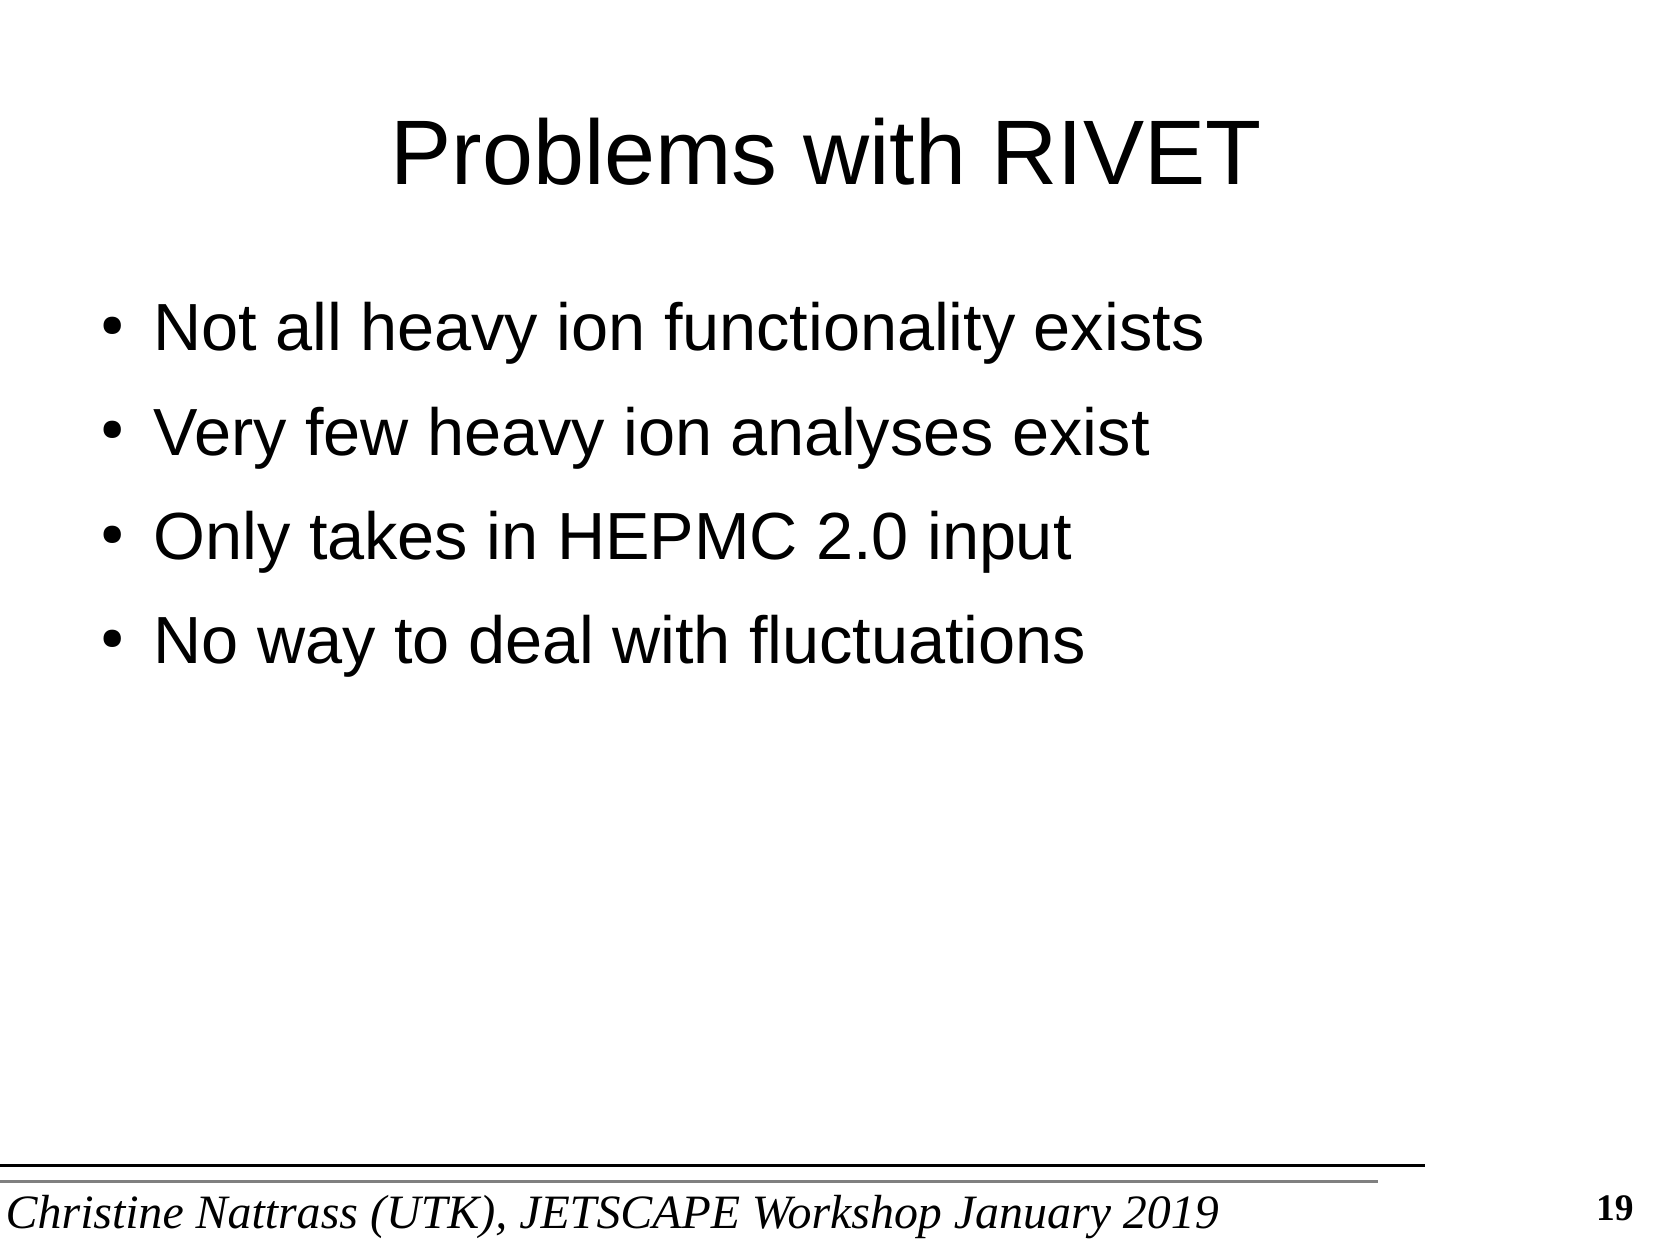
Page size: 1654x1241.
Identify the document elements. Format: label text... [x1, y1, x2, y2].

title Problems with RIVET [82, 49, 1571, 257]
list Not all heavy ion functionality exists Very few heavy ion analyses exist Only takes in HEPMC 2.0 input No way to deal with fluctuations [82, 290, 1538, 1010]
